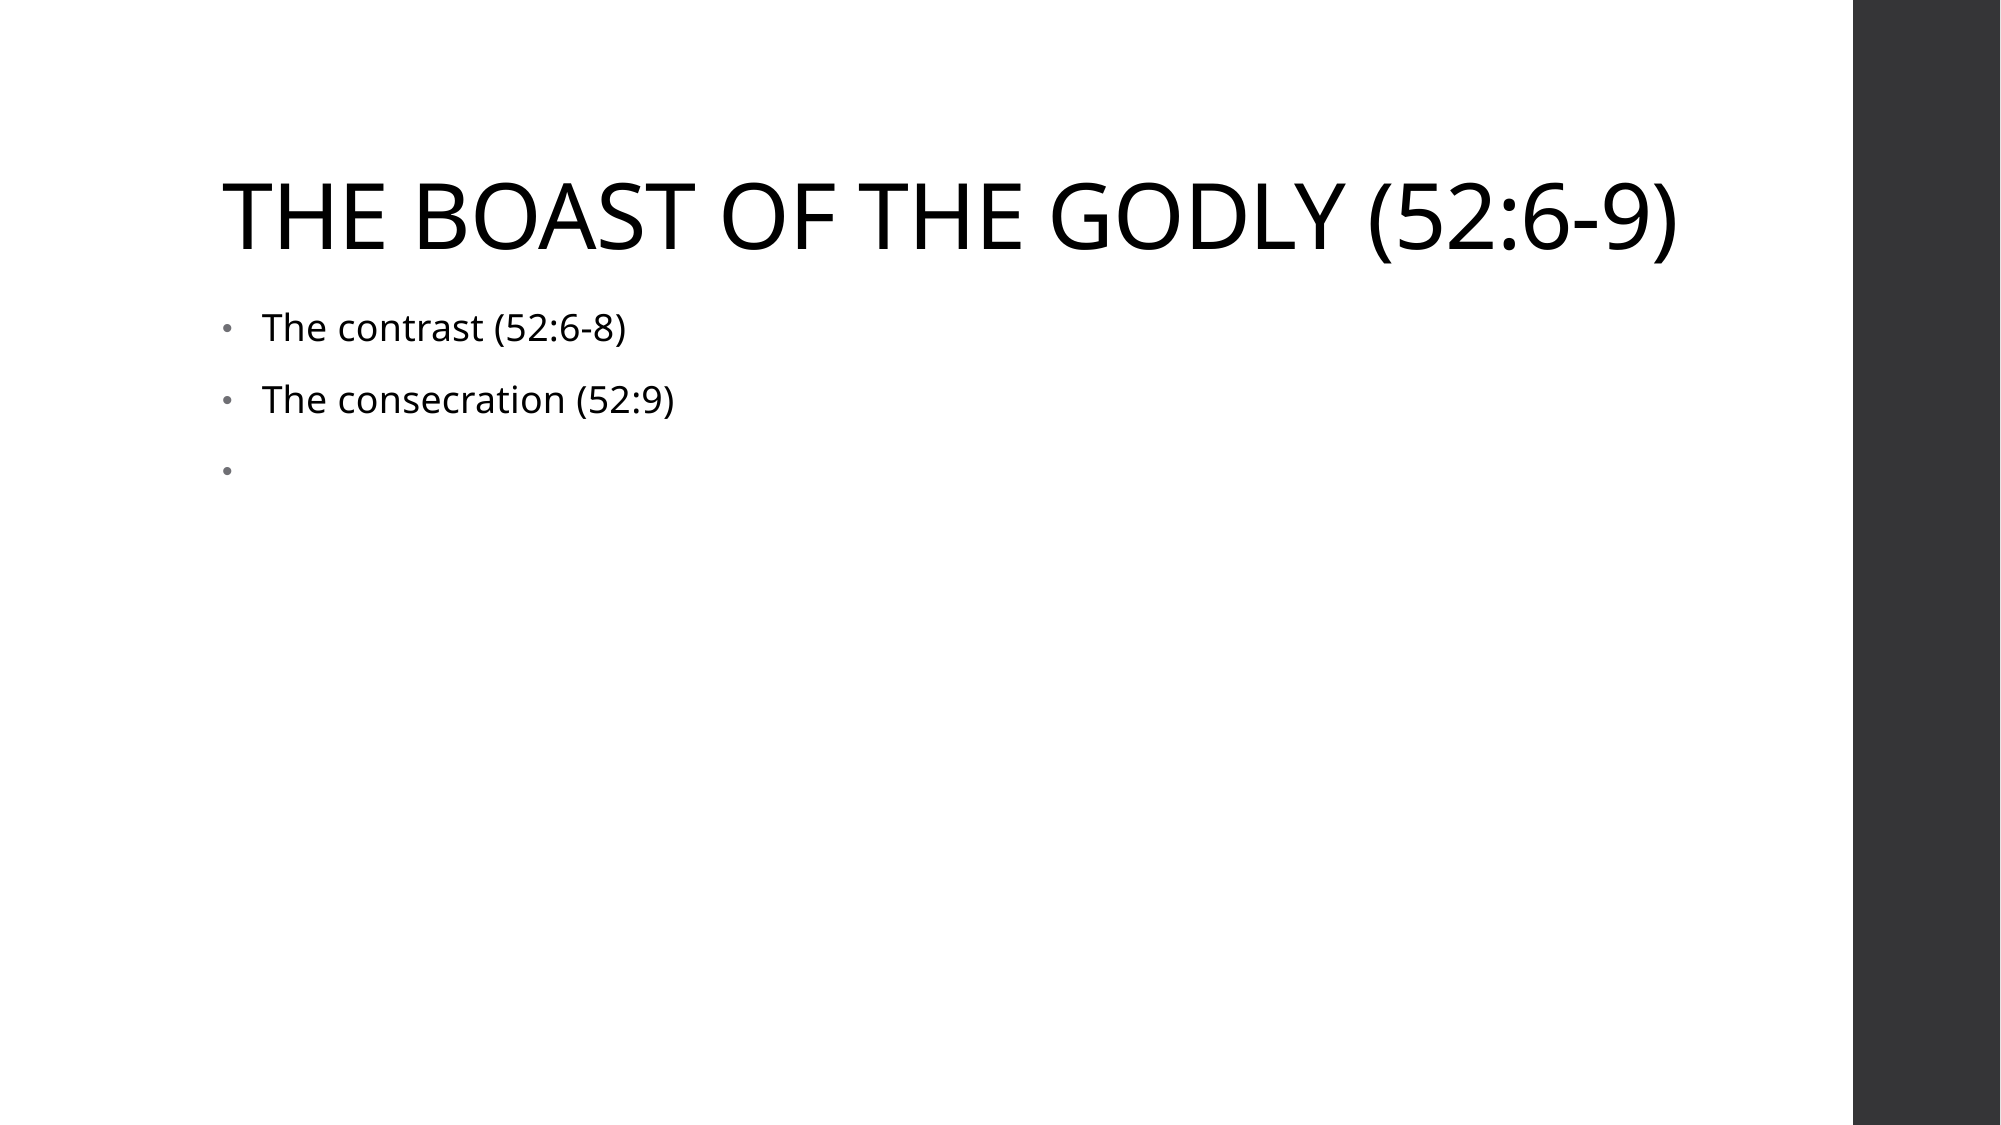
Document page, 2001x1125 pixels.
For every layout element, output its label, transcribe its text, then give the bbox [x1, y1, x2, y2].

title THE BOAST OF THE GODLY (52:6-9) [206, 60, 1797, 278]
list The contrast (52:6-8) The consecration (52:9) [206, 299, 1617, 1014]
